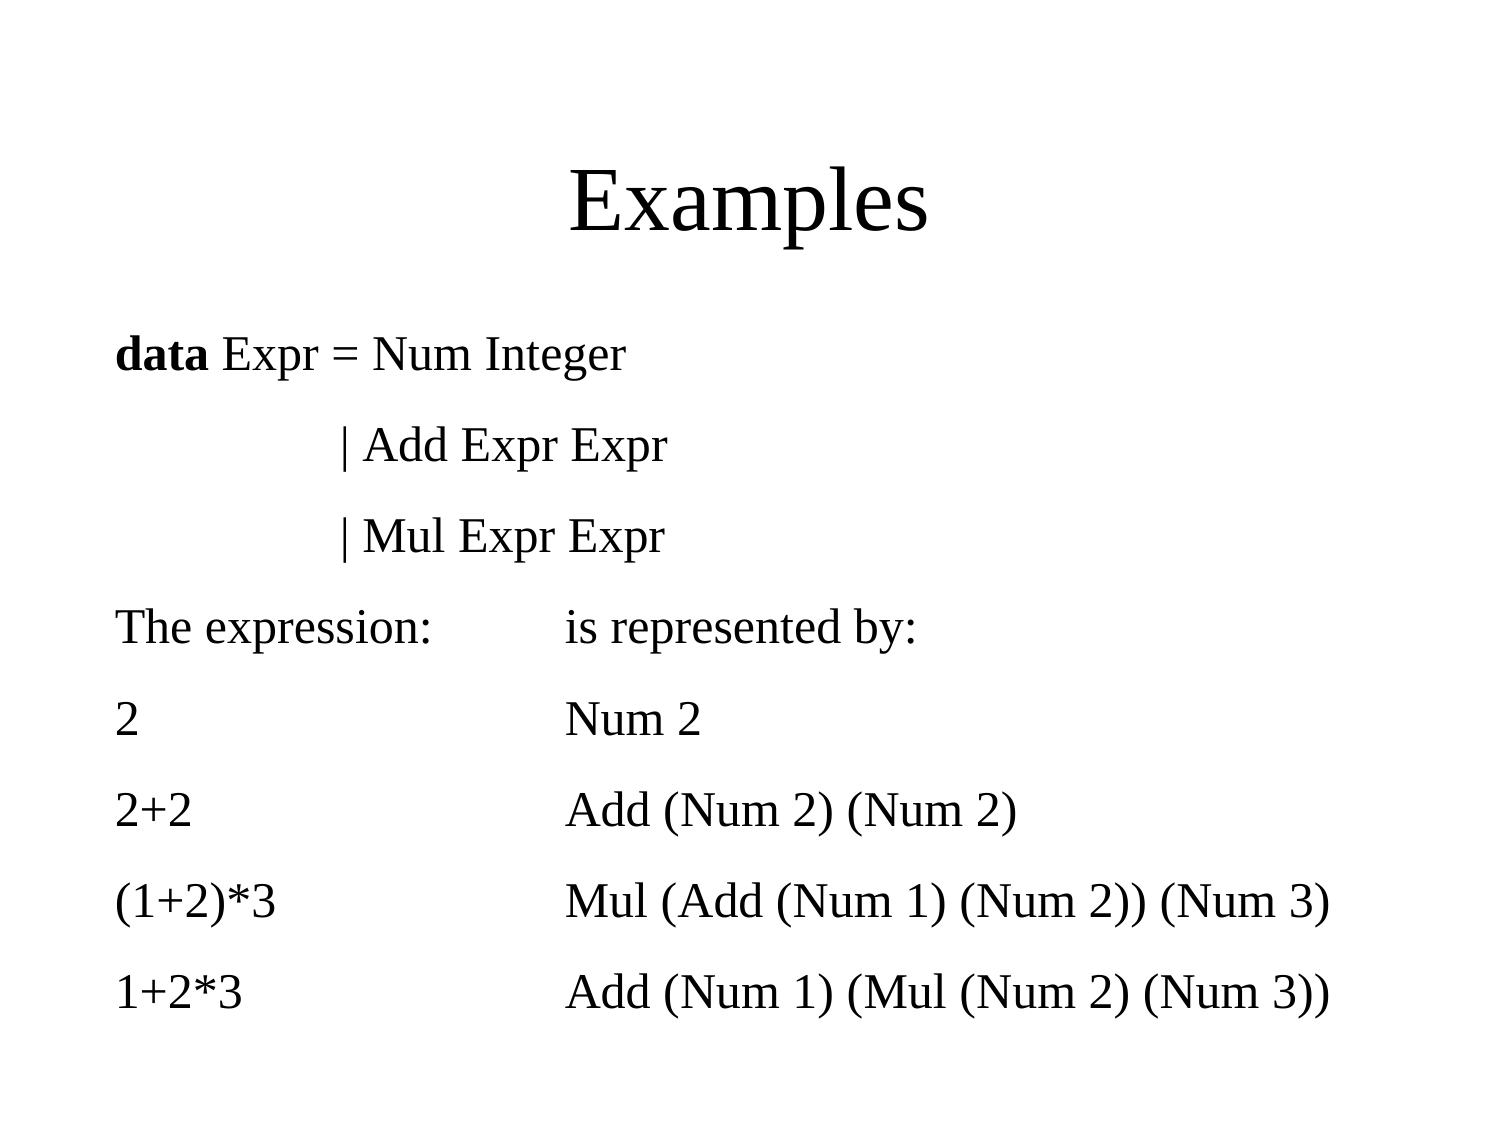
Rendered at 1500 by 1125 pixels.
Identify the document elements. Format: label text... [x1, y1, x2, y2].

text_box data Expr = Num Integer | Add Expr Expr | Mul Expr Expr The expression: is represented by: 2 Num 2 2+2 Add (Num 2) (Num 2) (1+2)*3 Mul (Add (Num 1) (Num 2)) (Num 3) 1+2*3 Add (Num 1) (Mul (Num 2) (Num 3)) [99, 312, 1388, 1027]
title Examples [112, 99, 1388, 288]
